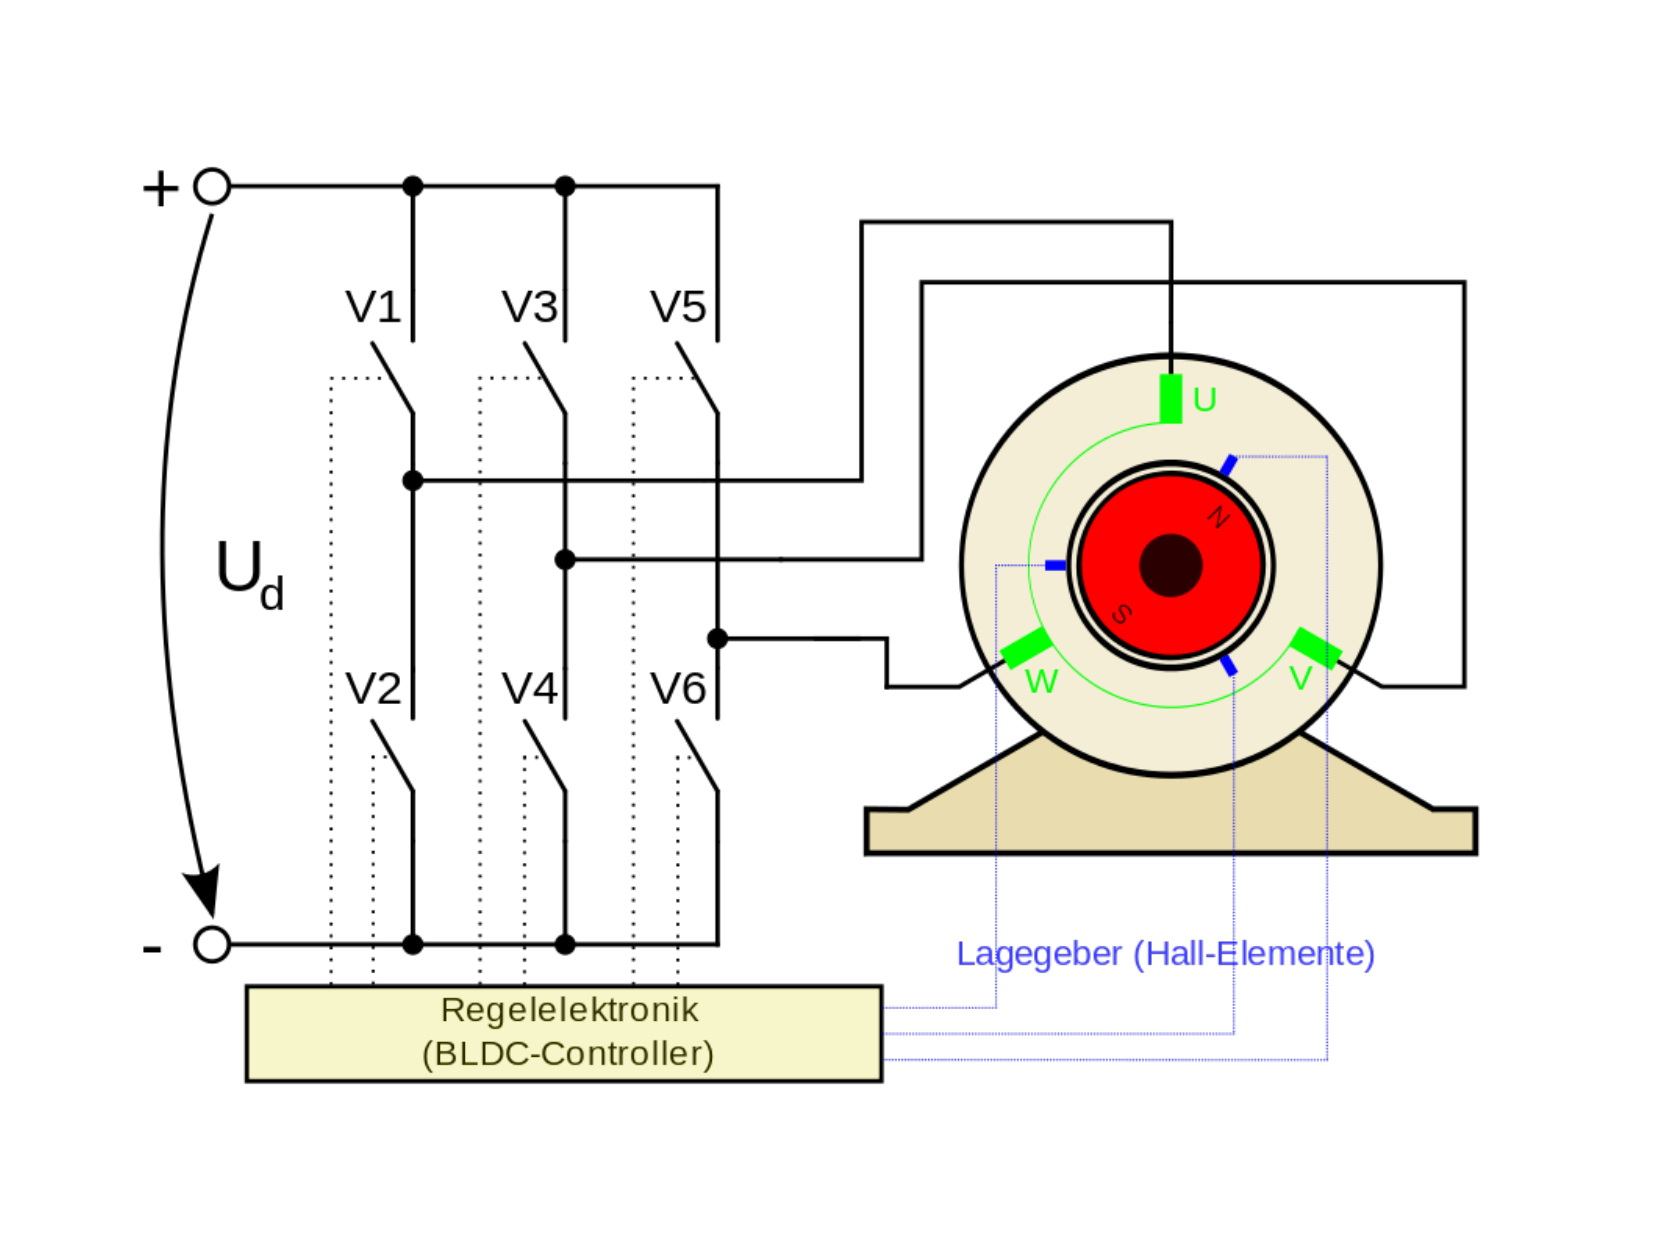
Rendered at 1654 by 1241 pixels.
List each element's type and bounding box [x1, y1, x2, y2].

picture [53, 72, 1616, 1178]
